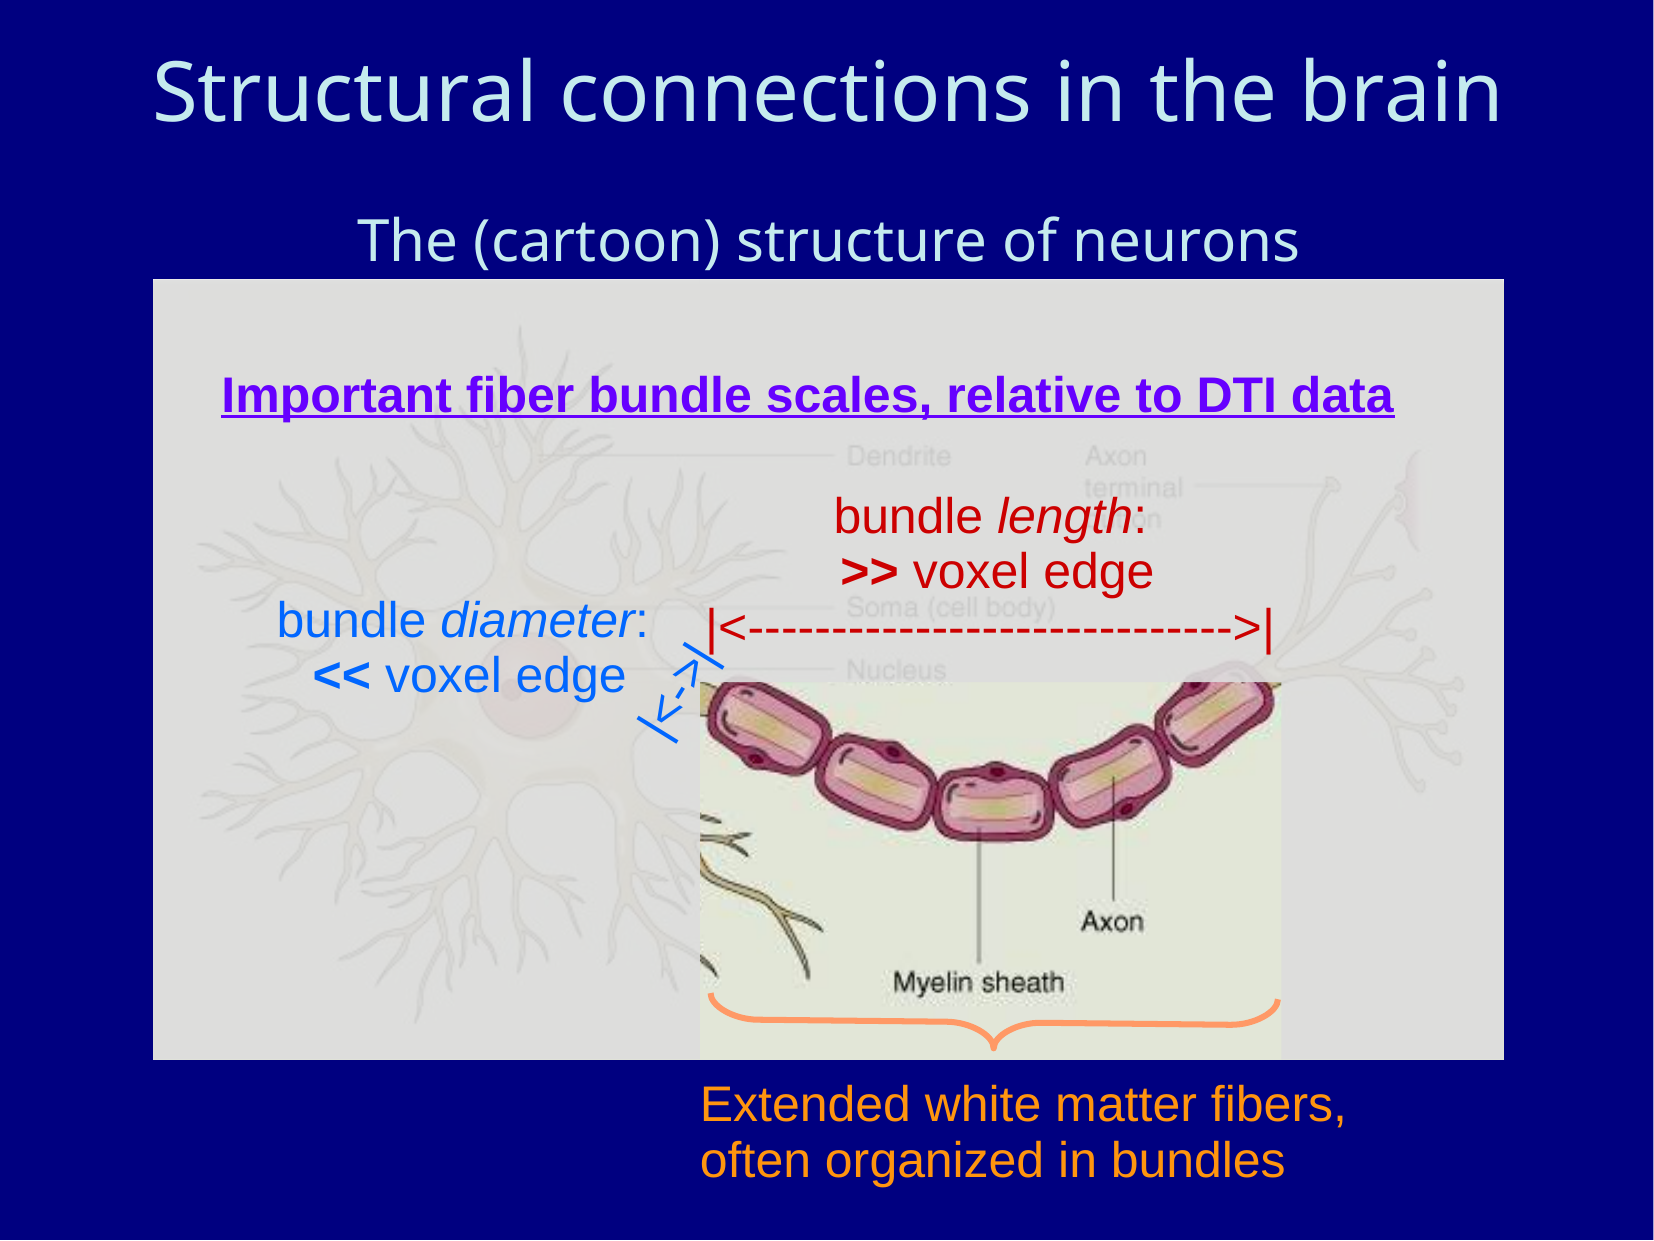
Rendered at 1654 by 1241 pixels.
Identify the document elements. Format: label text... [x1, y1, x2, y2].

title The (cartoon) structure of neurons [11, 195, 1647, 269]
text_box |<->| [602, 599, 800, 812]
text_box Extended white matter fibers, often organized in bundles [685, 1068, 1377, 1200]
text_box Important fiber bundle scales, relative to DTI data [206, 359, 1410, 491]
text_box bundle length: >> voxel edge |<----------------------------->| [690, 491, 1320, 663]
picture [700, 683, 1281, 1060]
title Structural connections in the brain [11, 12, 1647, 163]
text_box bundle diameter: << voxel edge [261, 584, 815, 711]
text_box [153, 279, 1504, 1060]
